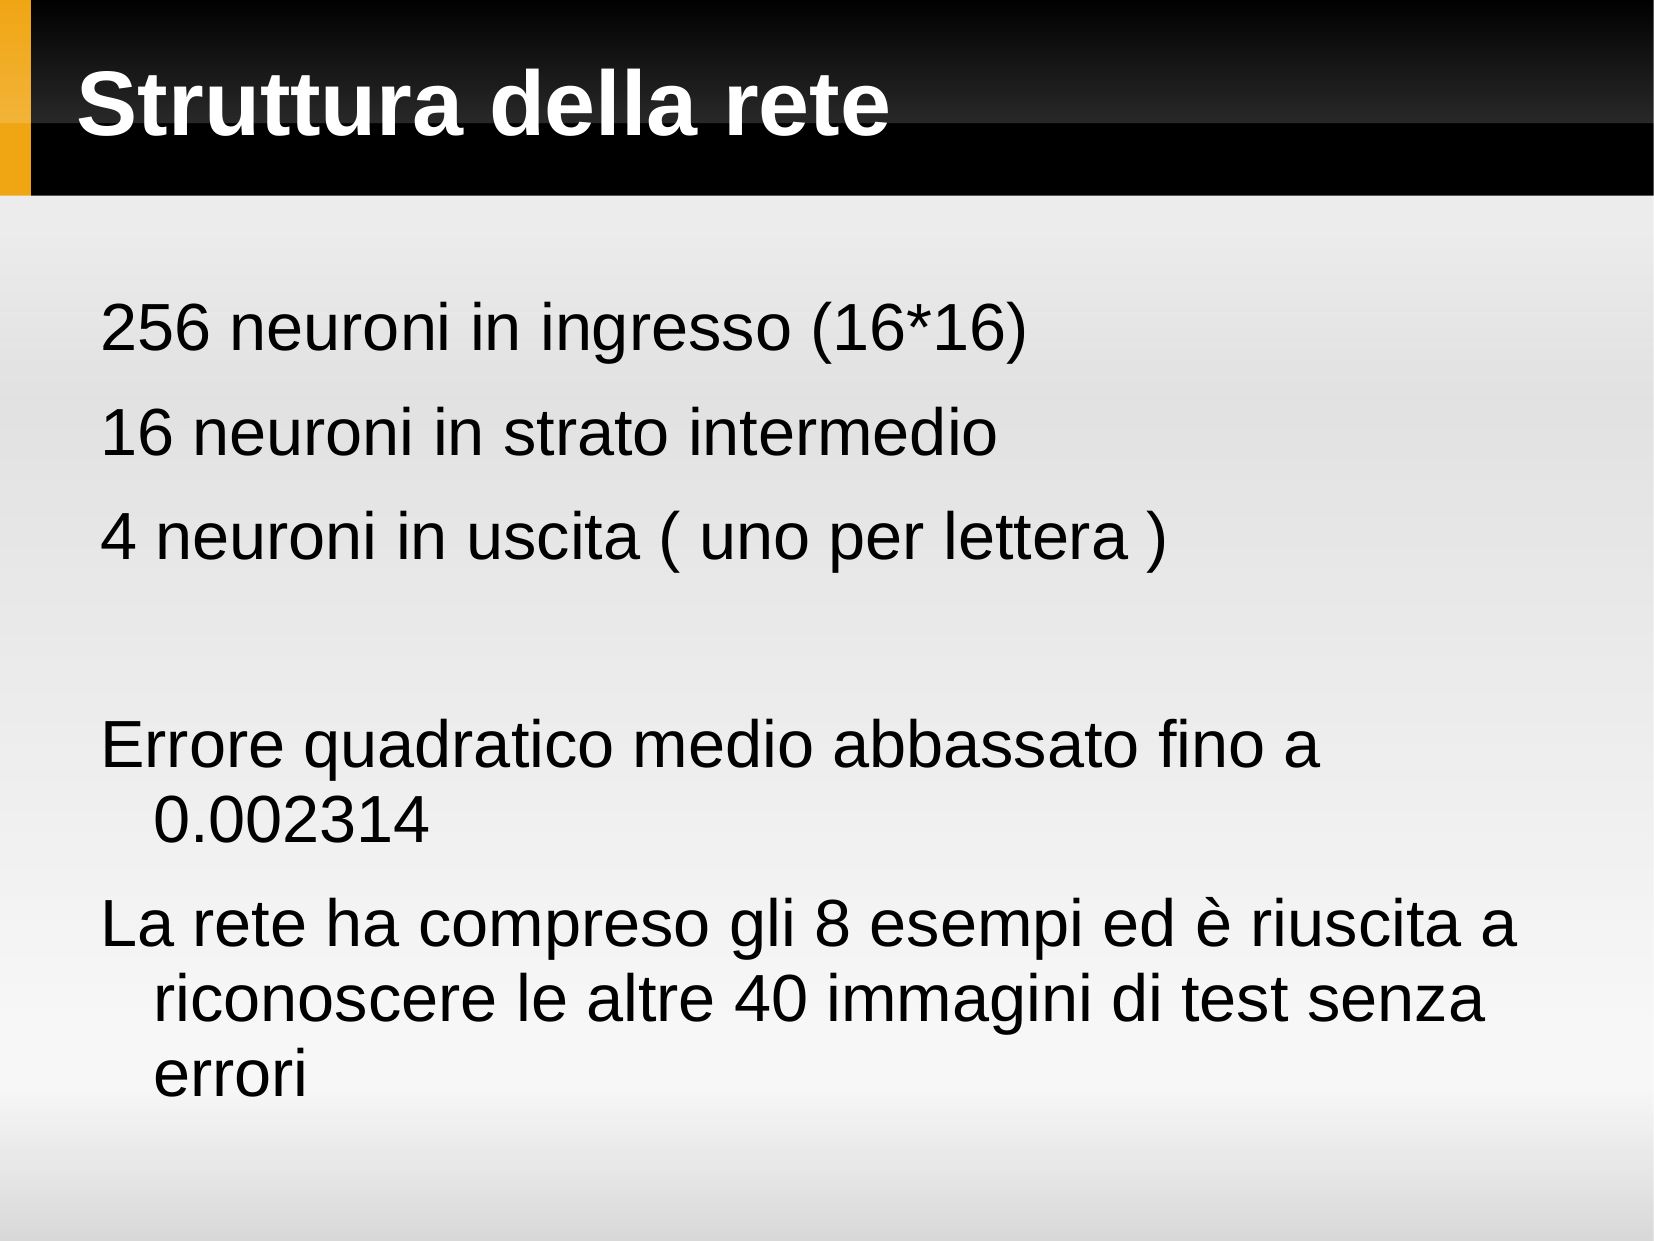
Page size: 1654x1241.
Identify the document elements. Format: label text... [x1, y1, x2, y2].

list 256 neuroni in ingresso (16*16) 16 neuroni in strato intermedio 4 neuroni in uscita ( uno per lettera ) Errore quadratico medio abbassato fino a 0.002314 La rete ha compreso gli 8 esempi ed è riuscita a riconoscere le altre 40 immagini di test senza errori [82, 290, 1571, 1111]
picture [0, 0, 1654, 1241]
title Struttura della rete [76, 7, 1565, 200]
